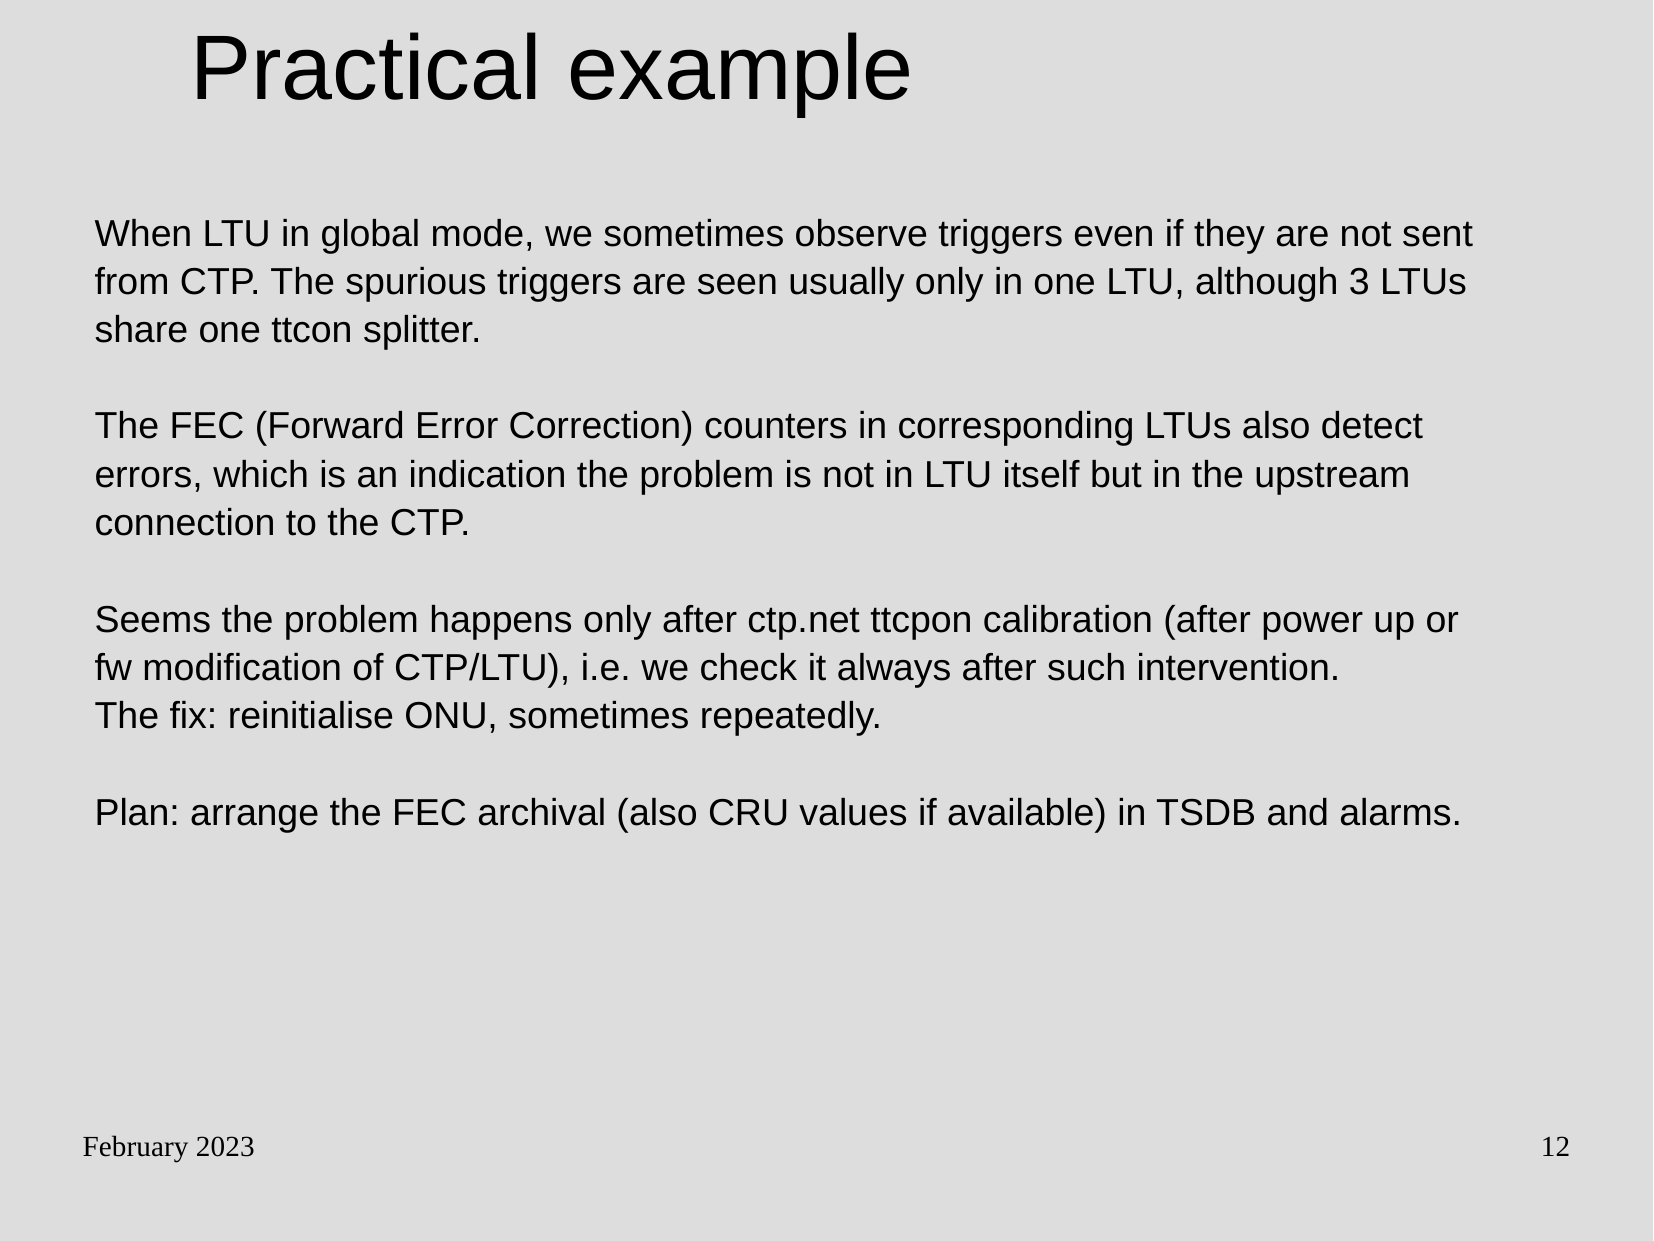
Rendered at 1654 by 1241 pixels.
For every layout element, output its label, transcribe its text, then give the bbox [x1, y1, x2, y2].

text_box When LTU in global mode, we sometimes observe triggers even if they are not sent from CTP. The spurious triggers are seen usually only in one LTU, although 3 LTUs share one ttcon splitter. The FEC (Forward Error Correction) counters in corresponding LTUs also detect errors, which is an indication the problem is not in LTU itself but in the upstream connection to the CTP. Seems the problem happens only after ctp.net ttcpon calibration (after power up or fw modification of CTP/LTU), i.e. we check it always after such intervention. The fix: reinitialise ONU, sometimes repeatedly. Plan: arrange the FEC archival (also CRU values if available) in TSDB and alarms. [79, 198, 1516, 889]
title Practical example [98, 3, 1007, 133]
